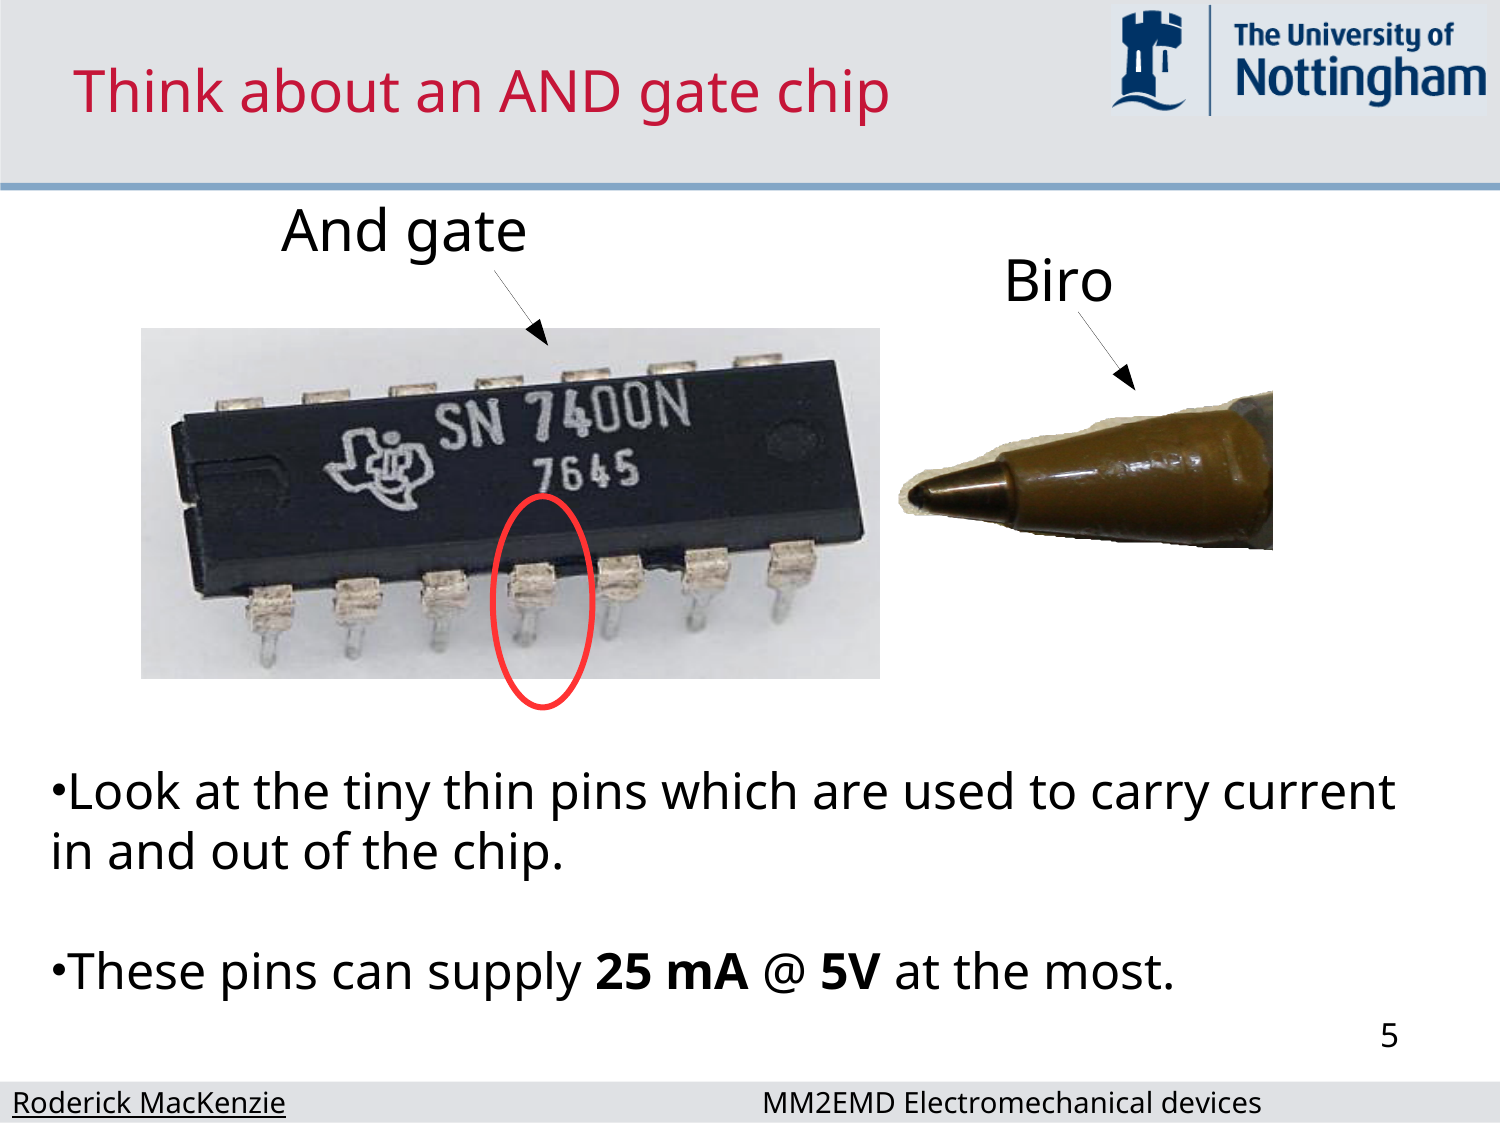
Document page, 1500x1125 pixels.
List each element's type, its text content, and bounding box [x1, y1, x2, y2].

text_box Biro [988, 235, 1172, 343]
picture [898, 390, 1273, 551]
text_box Look at the tiny thin pins which are used to carry current in and out of the chip. These pins can supply 25 mA @ 5V at the most. [35, 752, 1438, 1008]
title Think about an AND gate chip [59, 37, 1297, 143]
picture [496, 500, 589, 679]
picture [141, 328, 880, 679]
text_box And gate [266, 185, 635, 271]
picture [1111, 4, 1487, 116]
text_box <number> [1365, 1007, 1500, 1078]
